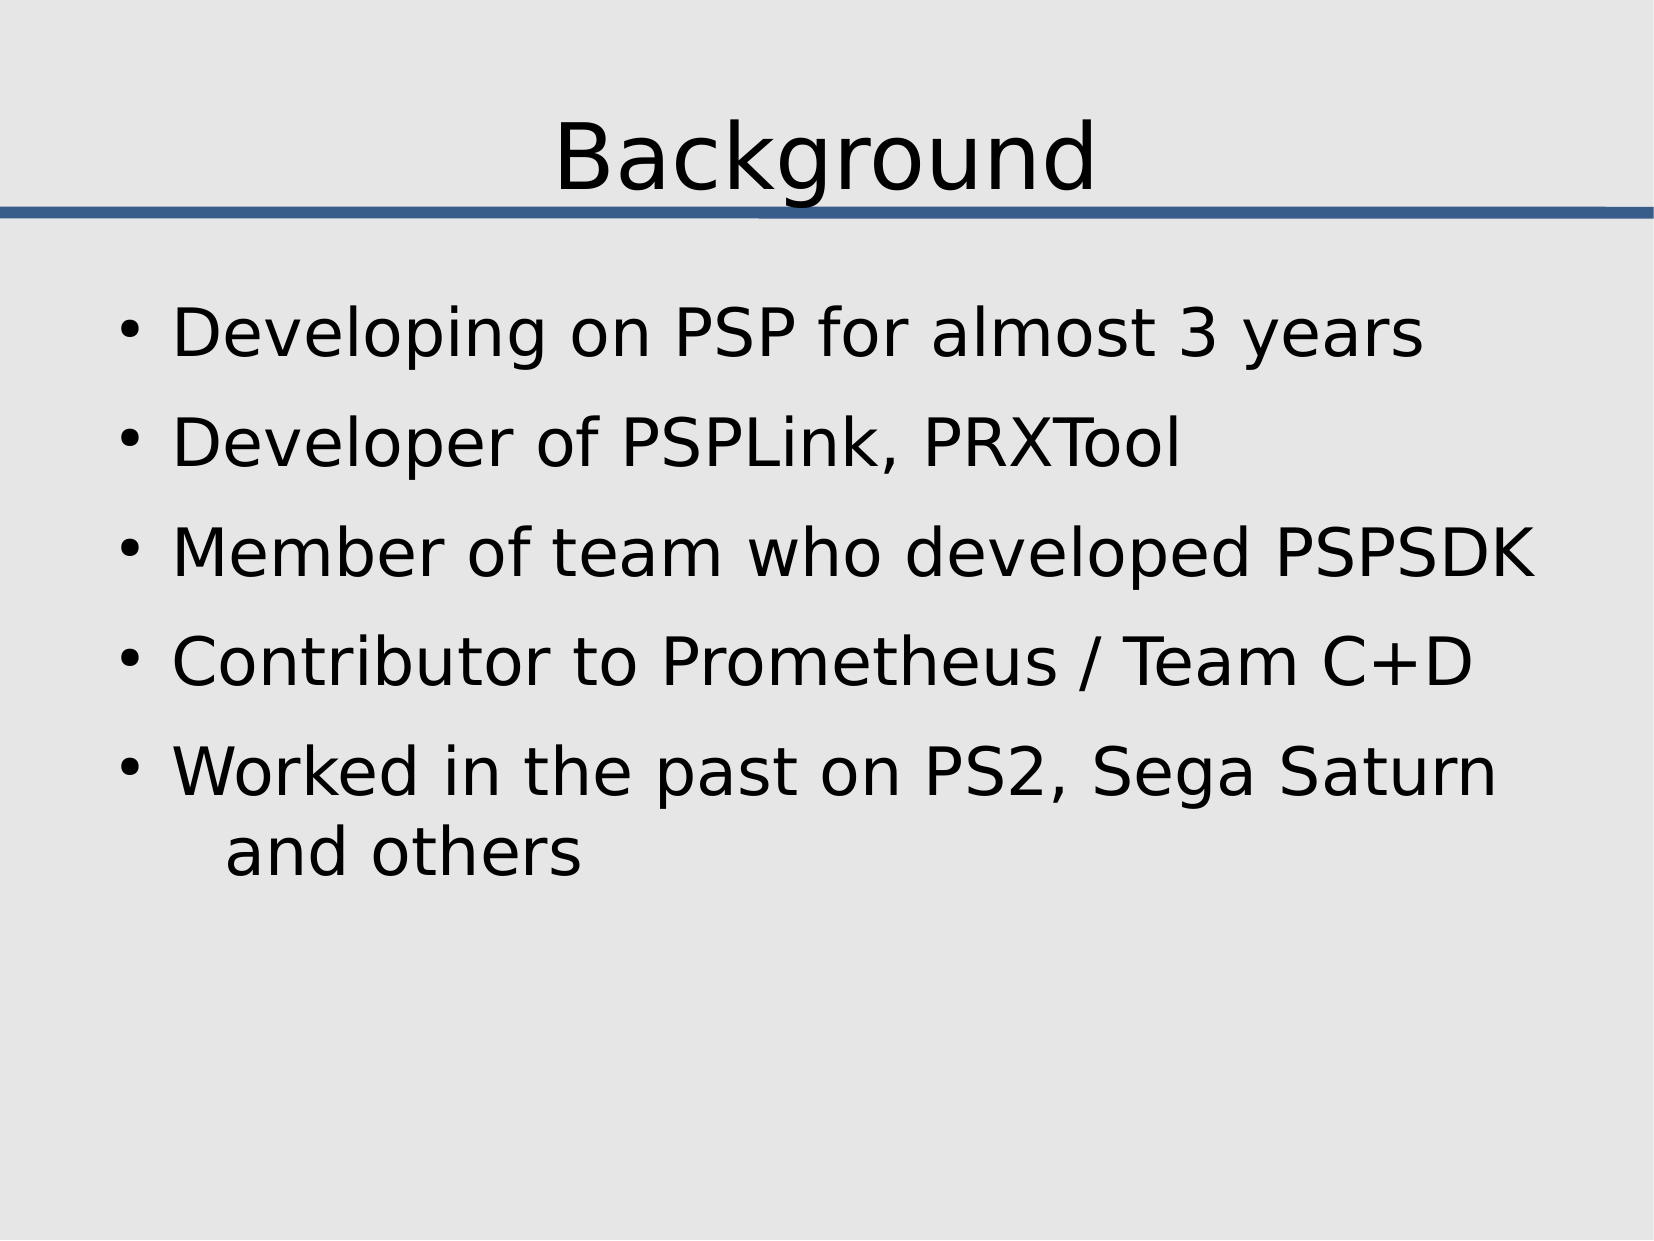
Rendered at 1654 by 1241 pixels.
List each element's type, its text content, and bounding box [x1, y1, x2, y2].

title Background [82, 56, 1571, 250]
list Developing on PSP for almost 3 years Developer of PSPLink, PRXTool Member of team who developed PSPSDK Contributor to Prometheus / Team C+D Worked in the past on PS2, Sega Saturn and others [82, 290, 1571, 1094]
